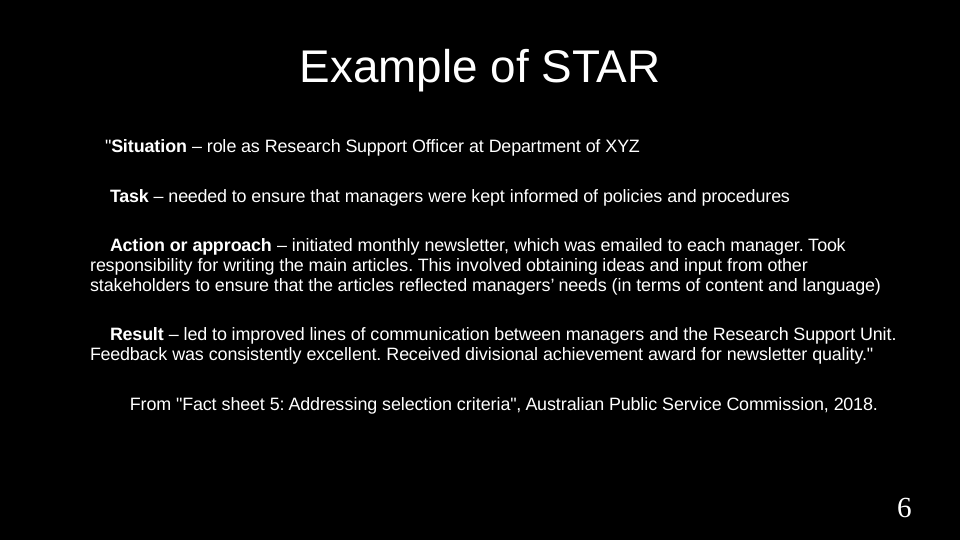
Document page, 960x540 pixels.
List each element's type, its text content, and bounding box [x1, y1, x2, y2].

list "Situation – role as Research Support Officer at Department of XYZ Task – needed to ensure that managers were kept informed of policies and procedures Action or approach – initiated monthly newsletter, which was emailed to each manager. Took responsibility for writing the main articles. This involved obtaining ideas and input from other stakeholders to ensure that the articles reflected managers’ needs (in terms of content and language) Result – led to improved lines of communication between managers and the Research Support Unit. Feedback was consistently excellent. Received divisional achievement award for newsletter quality." From "Fact sheet 5: Addressing selection criteria", Australian Public Service Commission, 2018. [90, 136, 901, 451]
title Example of STAR [47, 21, 912, 112]
